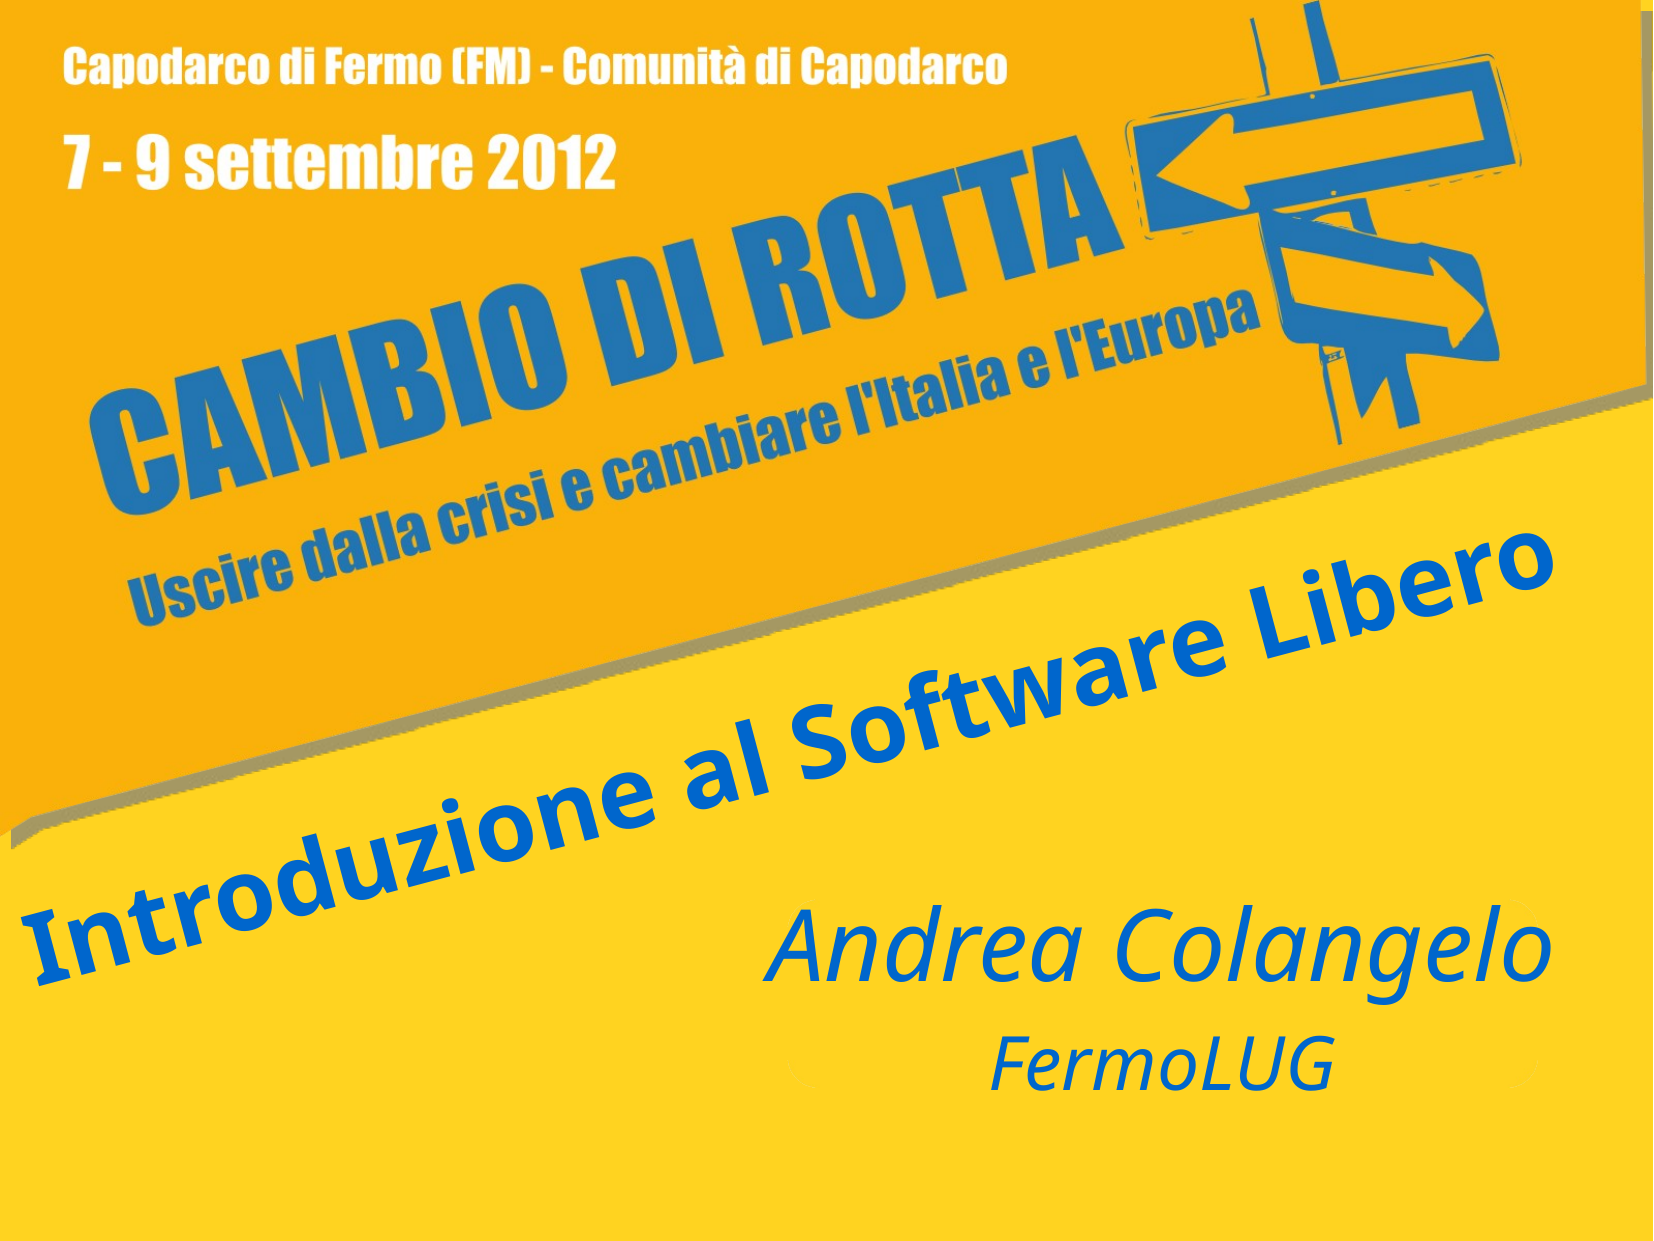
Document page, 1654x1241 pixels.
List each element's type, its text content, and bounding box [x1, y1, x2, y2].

text_box Andrea Colangelo FermoLUG [815, 899, 1511, 903]
picture [0, 0, 1653, 1241]
